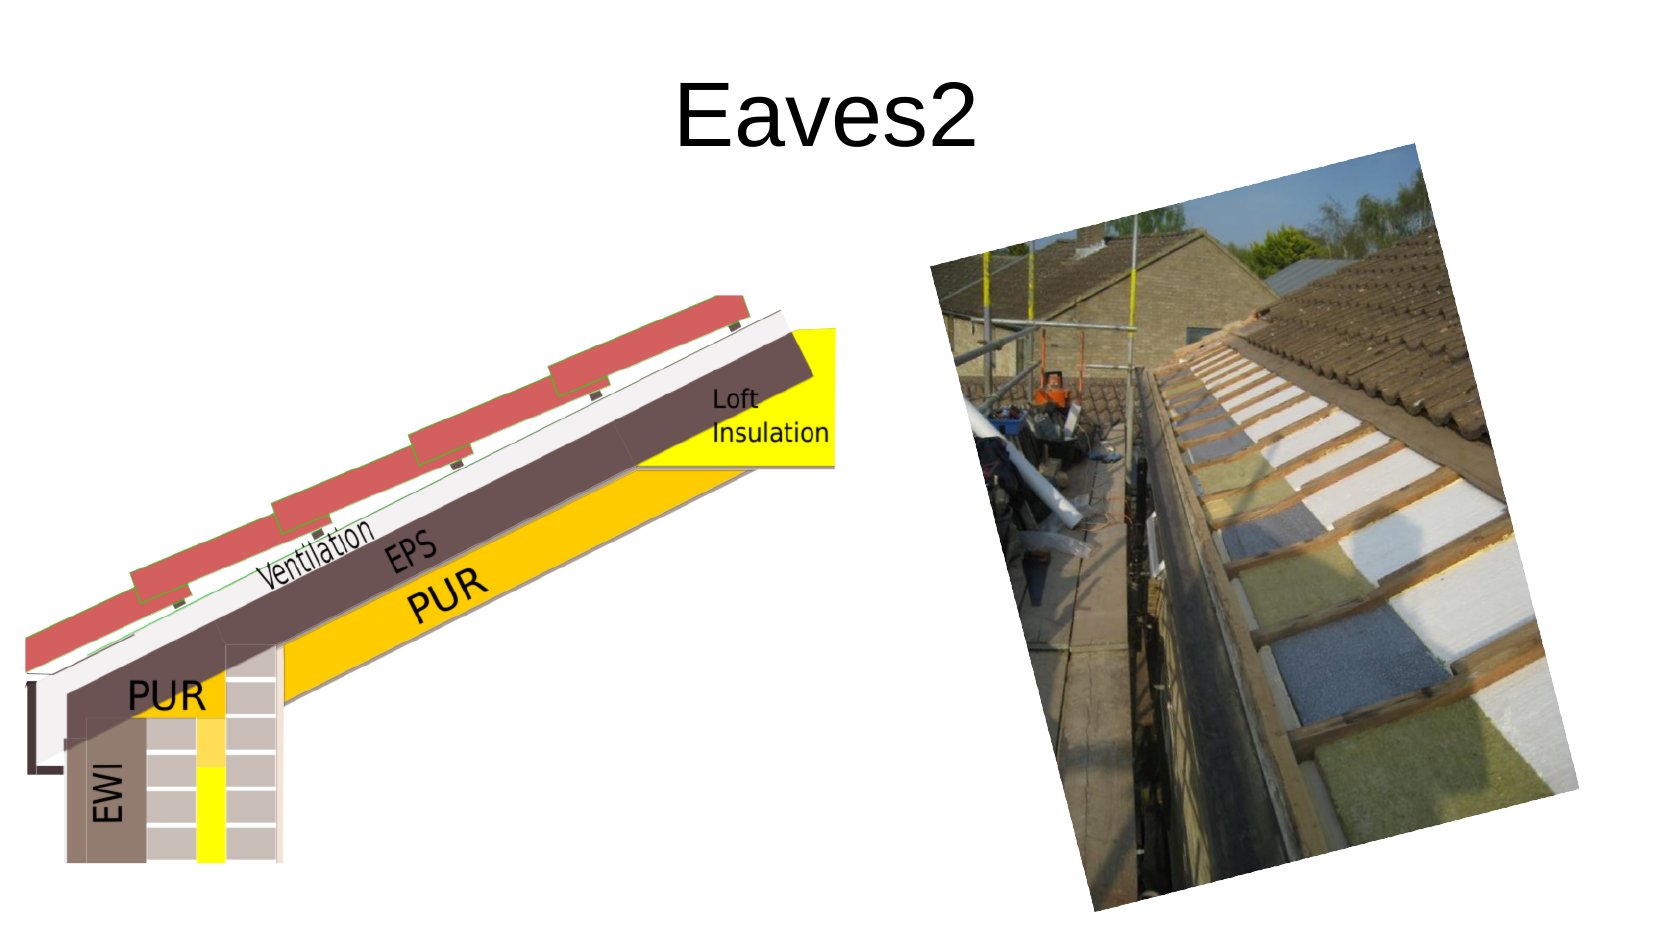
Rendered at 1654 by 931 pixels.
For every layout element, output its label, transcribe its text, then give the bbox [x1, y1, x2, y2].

picture [929, 142, 1579, 912]
picture [25, 295, 836, 864]
title Eaves2 [82, 37, 1571, 193]
